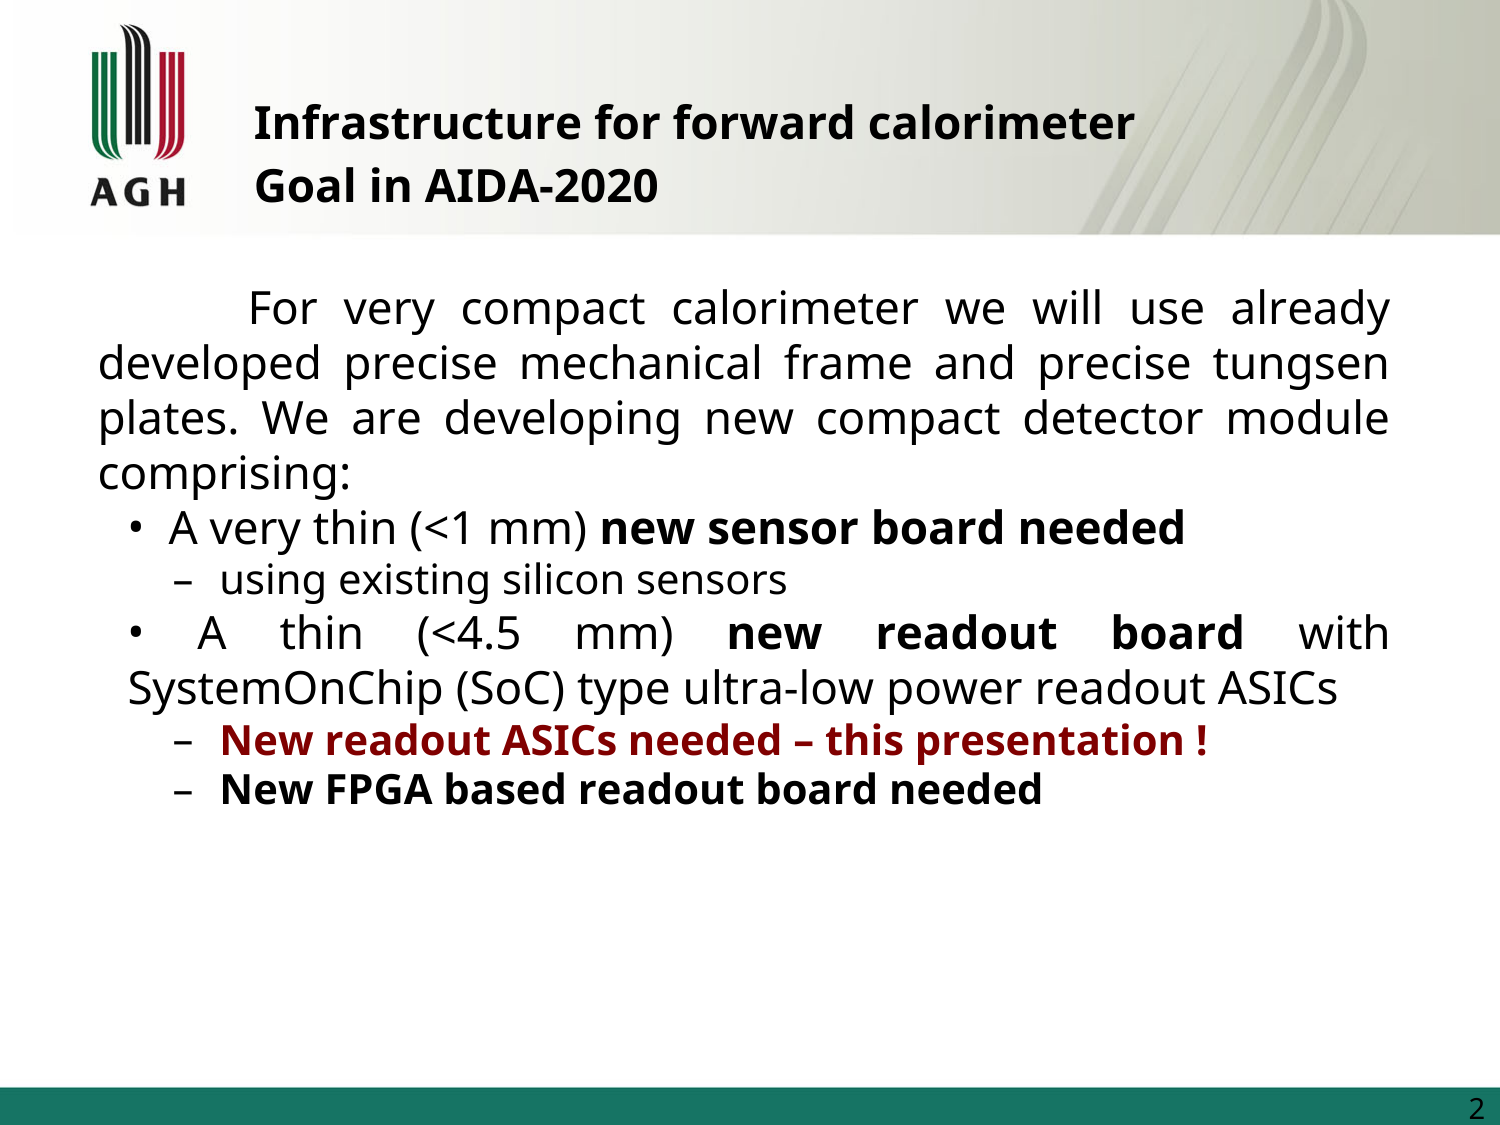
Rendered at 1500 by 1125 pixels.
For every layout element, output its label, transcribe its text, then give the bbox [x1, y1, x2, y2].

picture [0, 0, 1500, 1125]
title Infrastructure for forward calorimeter Goal in AIDA-2020 [253, 75, 1500, 231]
text_box For very compact calorimeter we will use already developed precise mechanical frame and precise tungsen plates. We are developing new compact detector module comprising: A very thin (<1 mm) new sensor board needed using existing silicon sensors A thin (<4.5 mm) new readout board with SystemOnChip (SoC) type ultra-low power readout ASICs New readout ASICs needed – this presentation ! New FPGA based readout board needed [82, 271, 1406, 993]
